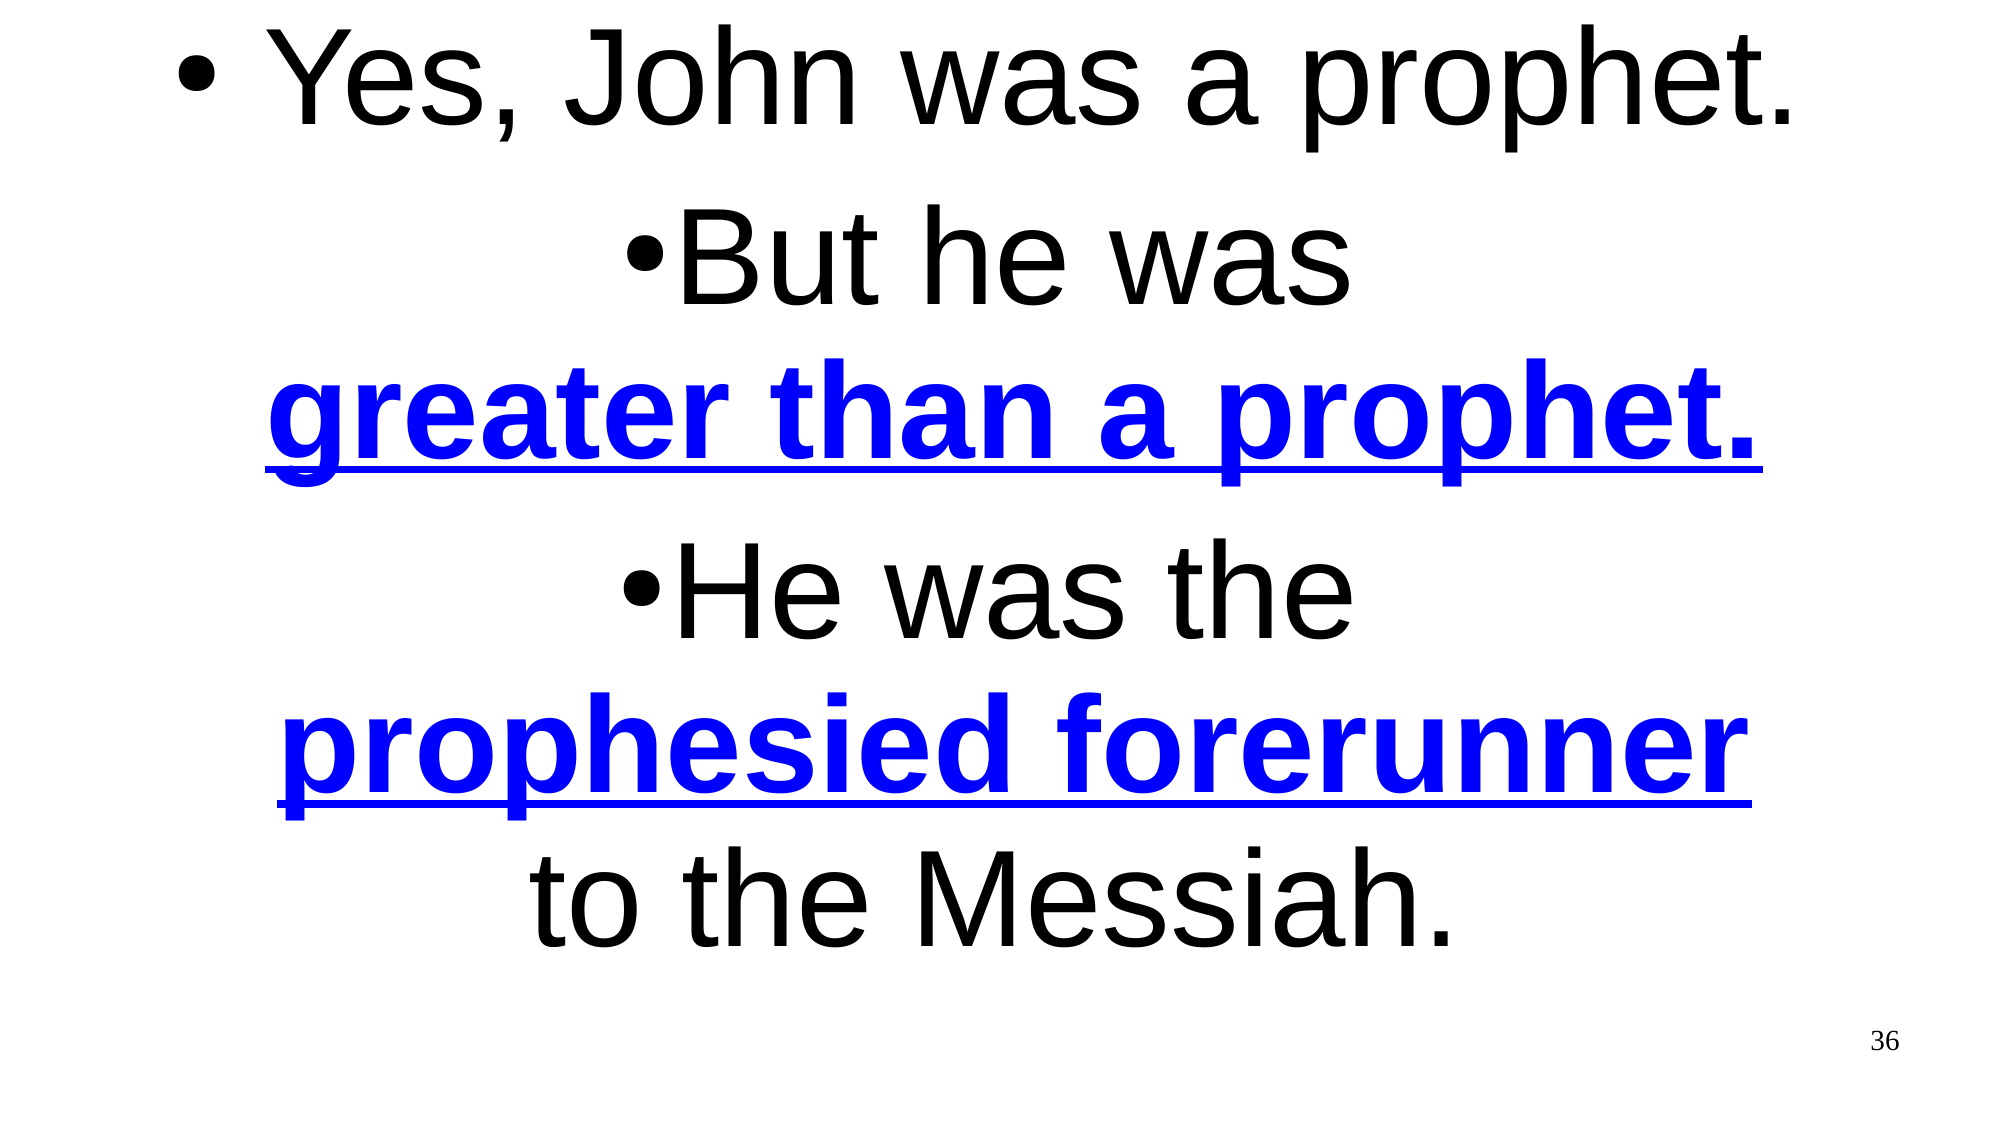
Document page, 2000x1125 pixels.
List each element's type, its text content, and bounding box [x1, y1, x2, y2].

list Yes, John was a prophet. But he was greater than a prophet. He was the prophesied forerunner to the Messiah. [0, 0, 1996, 1123]
